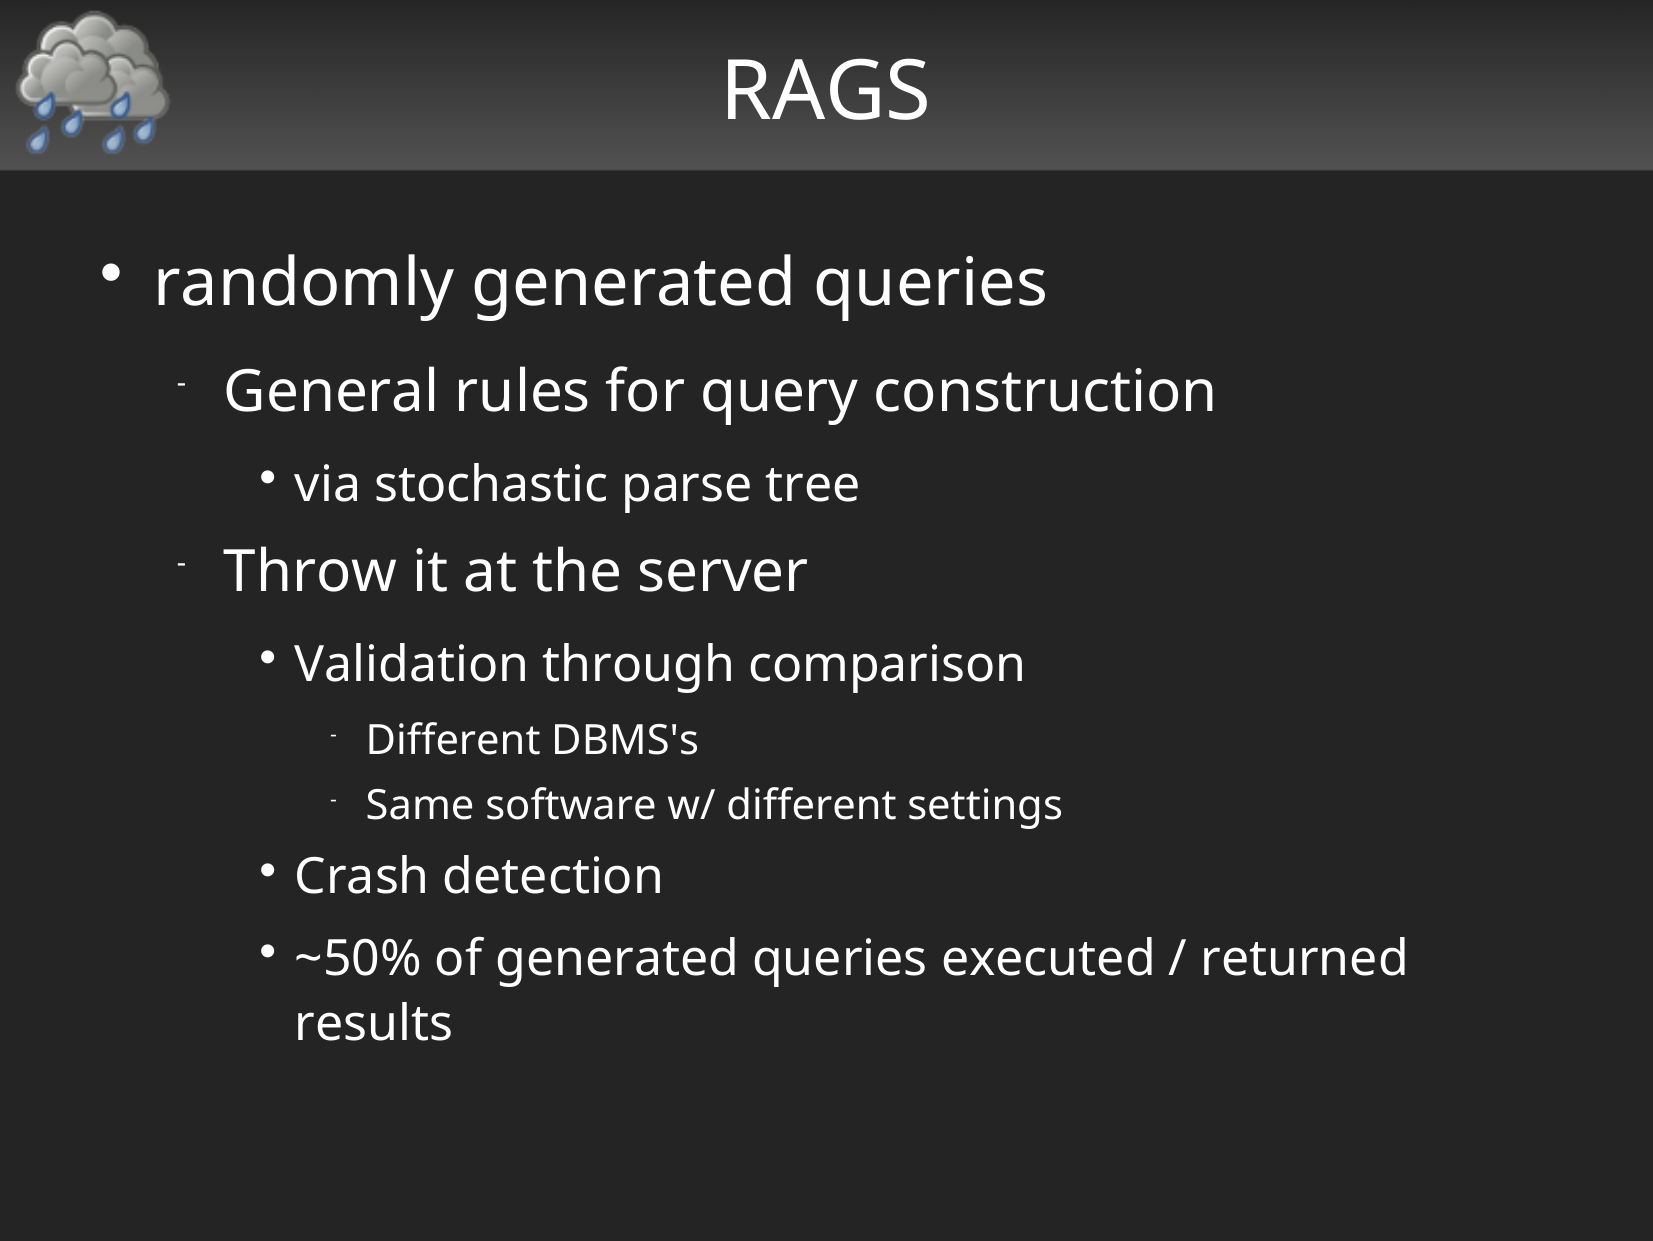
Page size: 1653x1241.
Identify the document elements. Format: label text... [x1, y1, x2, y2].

list randomly generated queries General rules for query construction via stochastic parse tree Throw it at the server Validation through comparison Different DBMS's Same software w/ different settings Crash detection ~50% of generated queries executed / returned results [82, 236, 1570, 1042]
title RAGS [82, 39, 1570, 137]
picture [0, 0, 1653, 1241]
